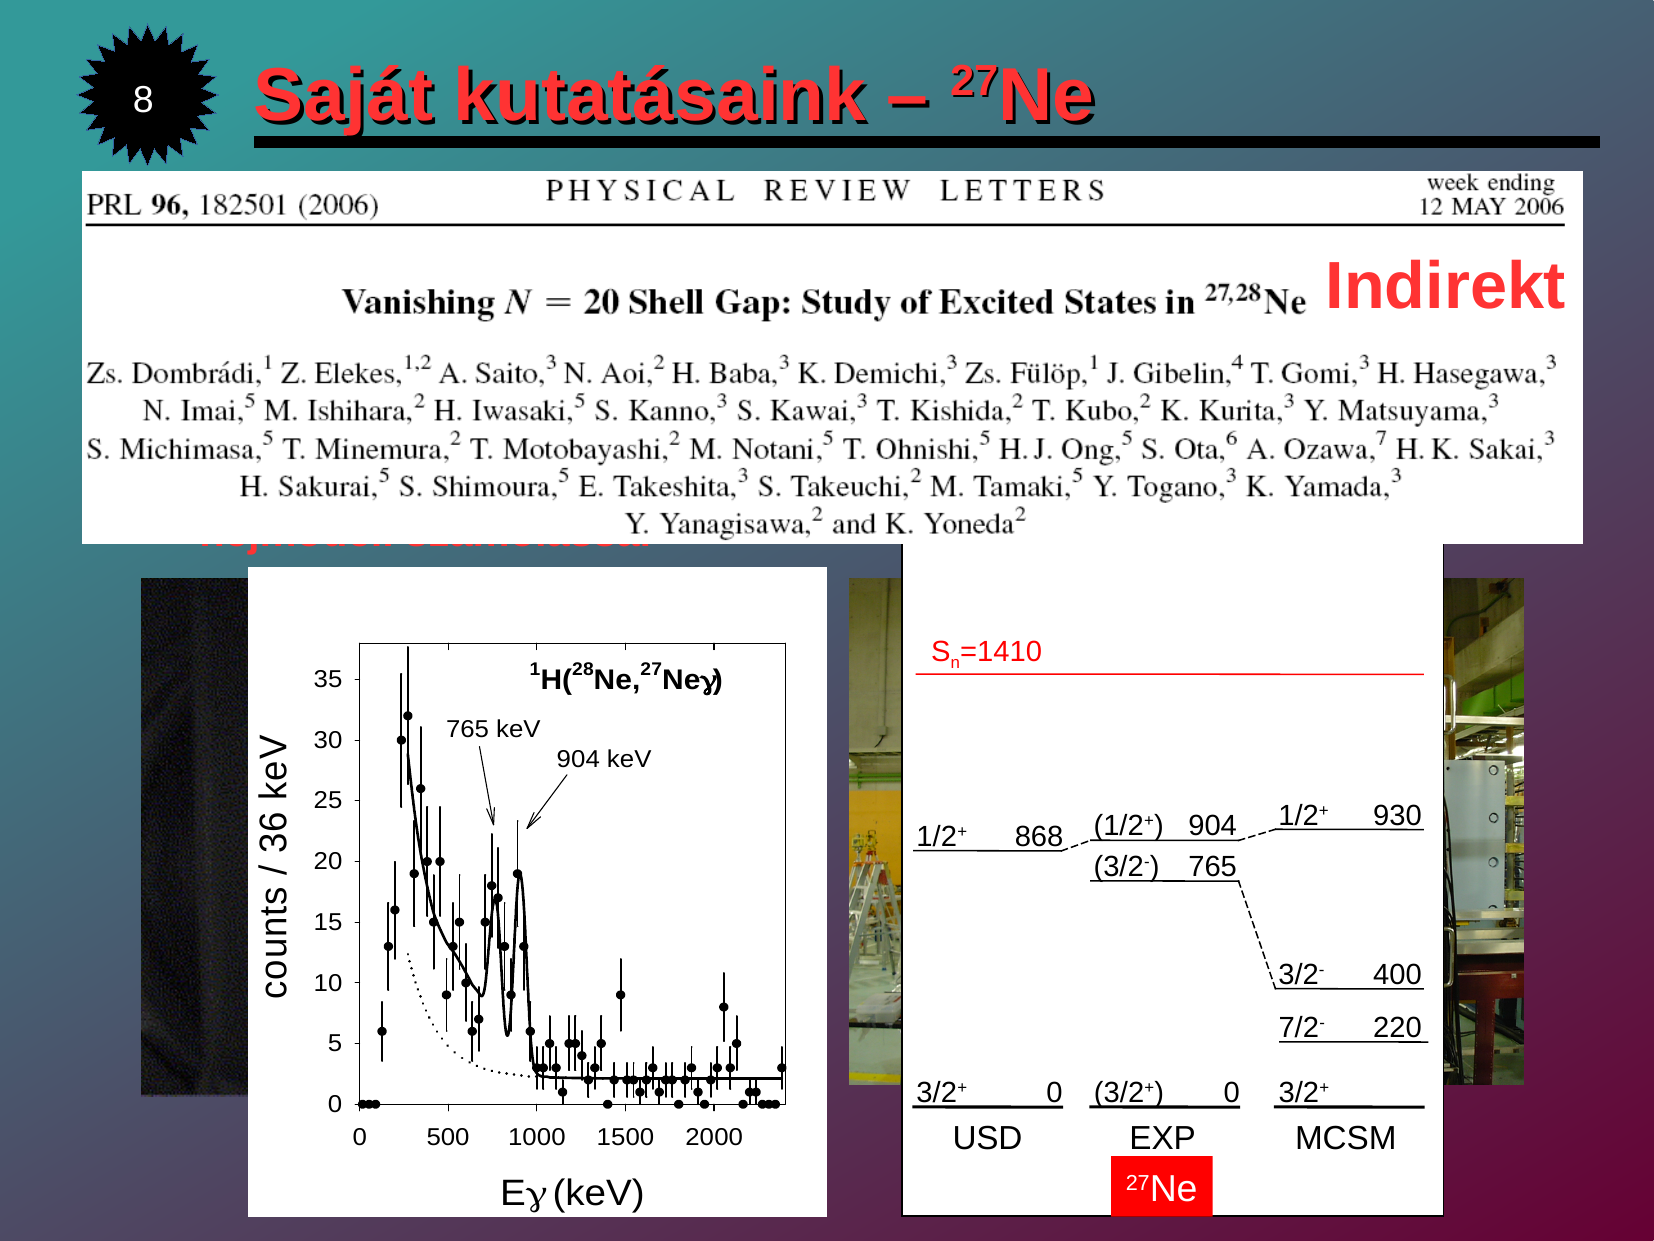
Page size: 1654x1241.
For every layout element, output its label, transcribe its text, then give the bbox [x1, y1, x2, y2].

text_box USD [937, 1108, 1038, 1165]
text_box (3/2+)‏ [1079, 1065, 1186, 1117]
text_box 8 [118, 70, 169, 128]
text_box 930 [1374, 788, 1465, 839]
text_box (1/2+)‏ [1078, 798, 1189, 849]
text_box [901, 544, 1444, 849]
text_box Cél: a 20-as neutronszám mágikusságának tanulmányozása Reakció: neutron kiütés folyékony H céltárgyon 28Ne-ból (~50 MeV/A) Módszer: alacsony kötött állapotok vizsgálata γ-spektroszkópiával USD1 ↔ MCSM3 héjmodell számolások Brown Otsuka N=20 N=20 N=20 eltűnik, konzisztens MCSM héjmodell számolással [149, 544, 901, 579]
text_box [901, 839, 1444, 1217]
text_box 400 [1374, 947, 1465, 998]
text_box Indirekt [1311, 241, 1582, 331]
text_box 1/2+ [901, 809, 997, 860]
chart [248, 566, 827, 1217]
text_box 904 [1192, 817, 1200, 826]
text_box [76, 23, 219, 166]
text_box [901, 1117, 1114, 1217]
text_box 0 [1031, 1065, 1079, 1117]
text_box 930 [1377, 807, 1385, 816]
picture [82, 171, 1583, 544]
text_box 868 [999, 809, 1078, 860]
text_box MCSM [1280, 1108, 1412, 1165]
title Saját kutatásaink – 27Ne [253, 51, 1589, 136]
picture [849, 578, 901, 1085]
text_box 1/2+ [1263, 788, 1374, 839]
text_box 3/2+ [1263, 1065, 1371, 1116]
text_box 0 [1209, 1065, 1280, 1117]
text_box 765 [1189, 849, 1280, 890]
text_box 27Ne [1111, 1156, 1213, 1217]
text_box 3/2- [1263, 947, 1374, 998]
text_box 220 [1374, 1000, 1465, 1052]
picture [1444, 578, 1524, 1085]
text_box EXP [1114, 1108, 1212, 1156]
text_box 3/2+ [901, 1065, 997, 1117]
text_box 904 [1189, 798, 1280, 849]
text_box Sn=1410 [916, 624, 1115, 680]
text_box (3/2-)‏ [1078, 849, 1189, 890]
picture [141, 578, 248, 1097]
text_box 7/2- [1263, 1000, 1374, 1052]
